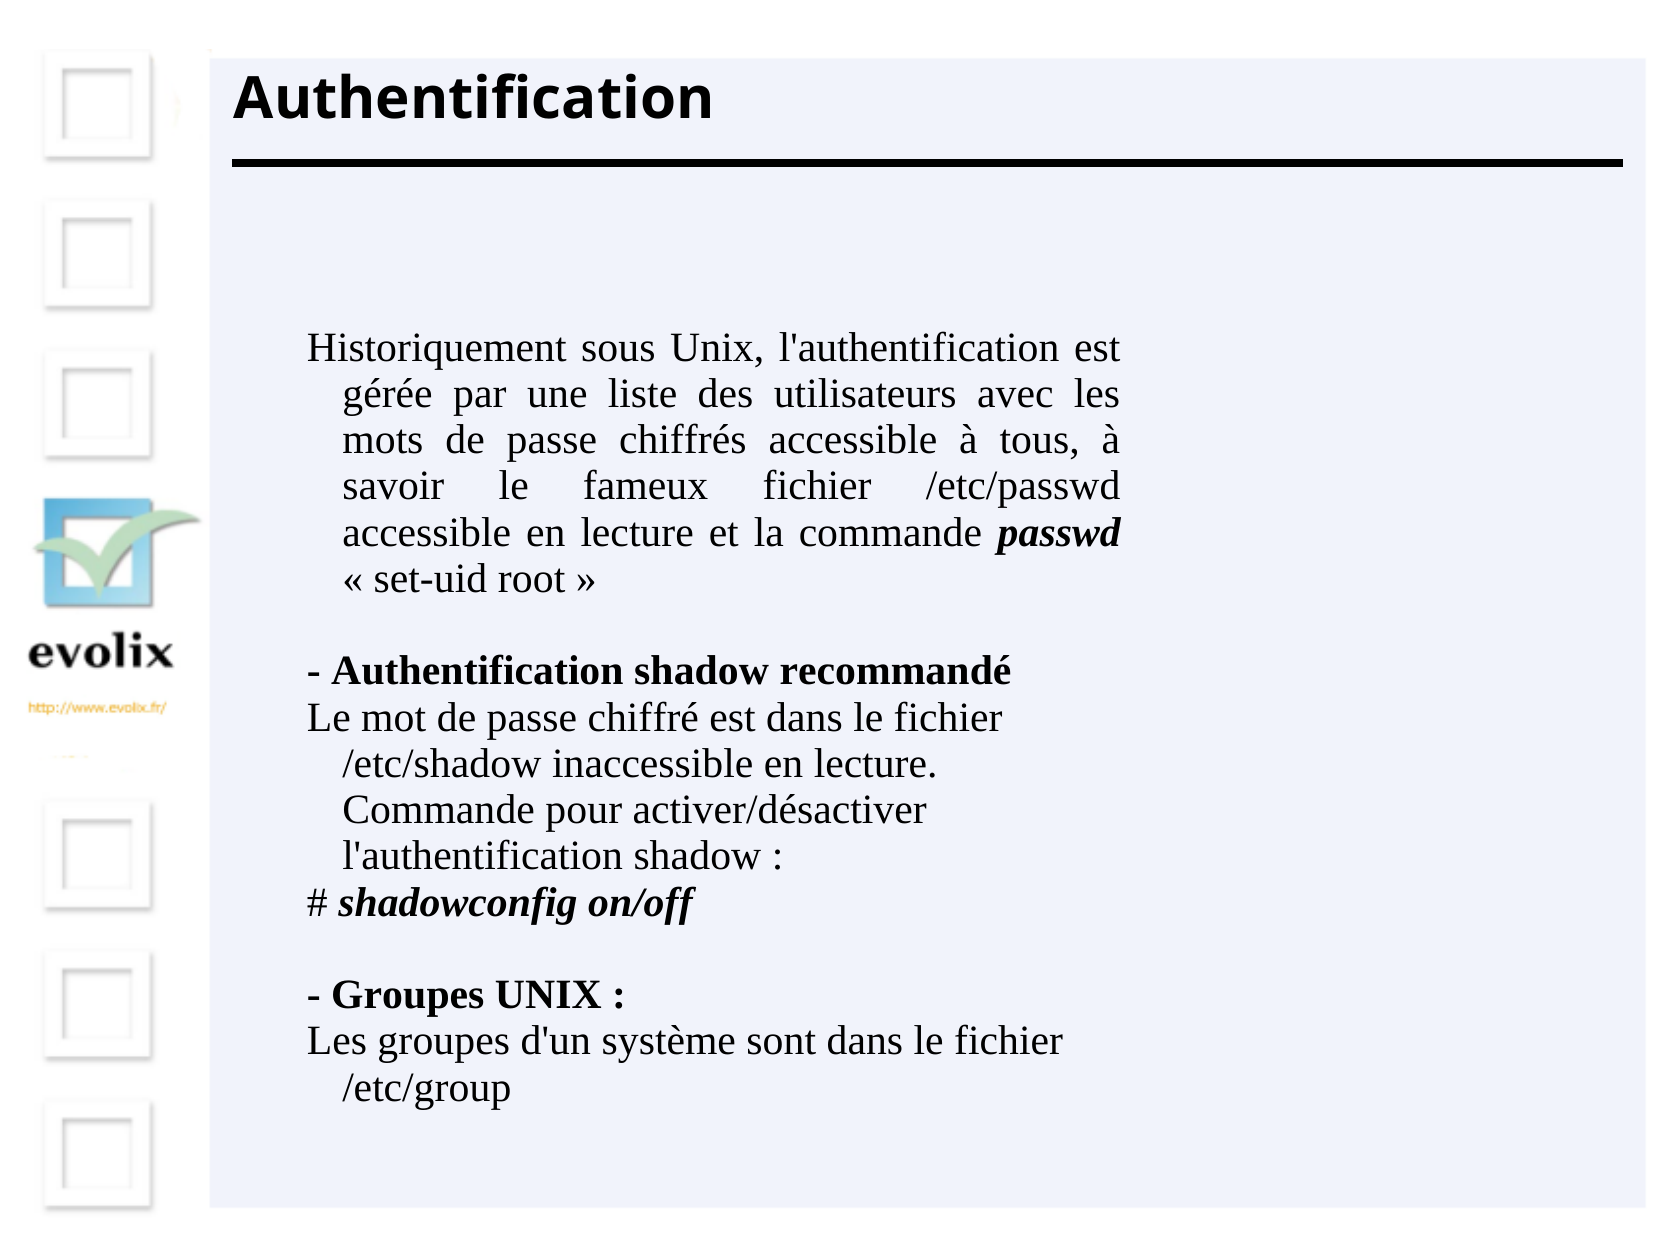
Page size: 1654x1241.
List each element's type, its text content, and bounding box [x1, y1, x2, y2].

picture [0, 49, 1654, 1218]
subtitle Historiquement sous Unix, l'authentification est gérée par une liste des utilisateurs avec les mots de passe chiffrés accessible à tous, à savoir le fameux fichier /etc/passwd accessible en lecture et la commande passwd « set-uid root » - Authentification shadow recommandé Le mot de passe chiffré est dans le fichier /etc/shadow inaccessible en lecture. Commande pour activer/désactiver l'authentification shadow : # shadowconfig on/off - Groupes UNIX : Les groupes d'un système sont dans le fichier /etc/group [271, 216, 1121, 1218]
title Authentification [233, 0, 1448, 211]
